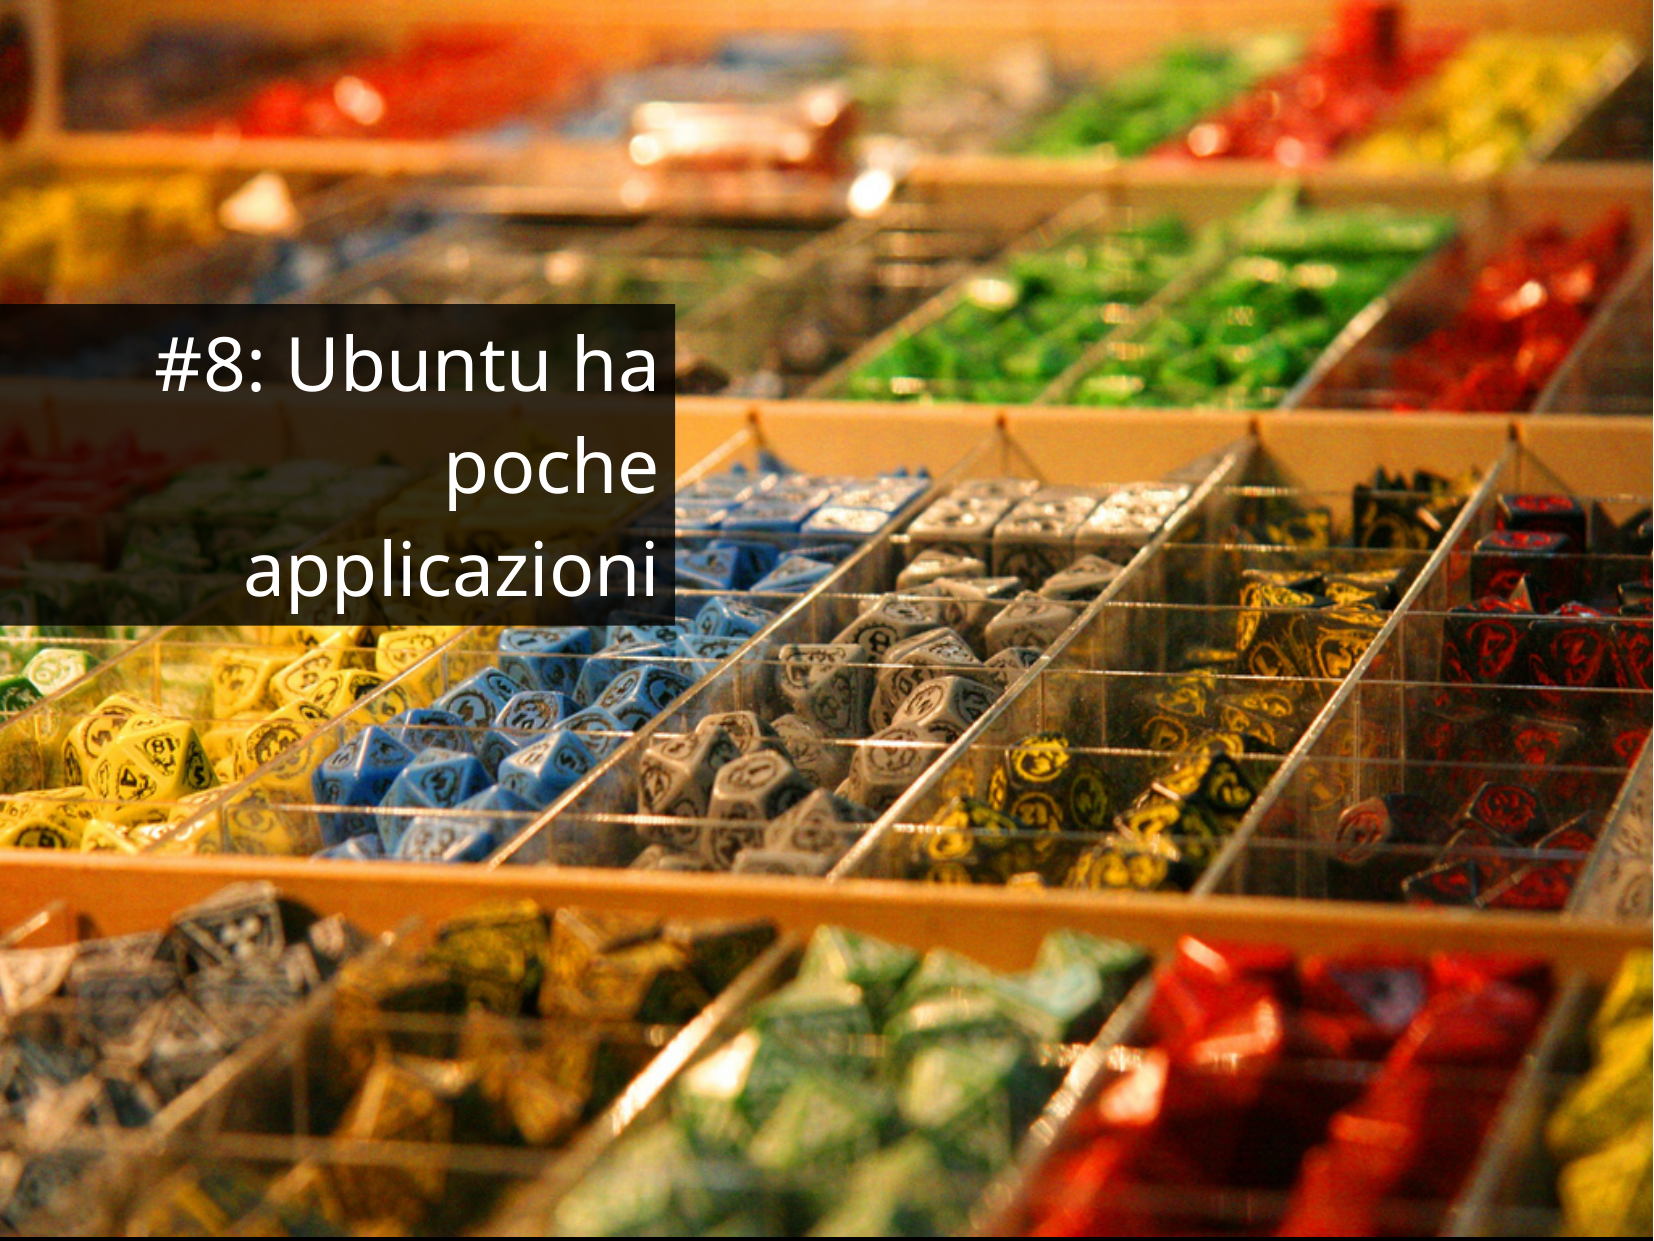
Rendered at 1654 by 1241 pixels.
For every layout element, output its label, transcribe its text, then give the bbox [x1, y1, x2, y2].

text_box #8: Ubuntu ha poche applicazioni [0, 304, 676, 309]
picture [0, 0, 1653, 1237]
